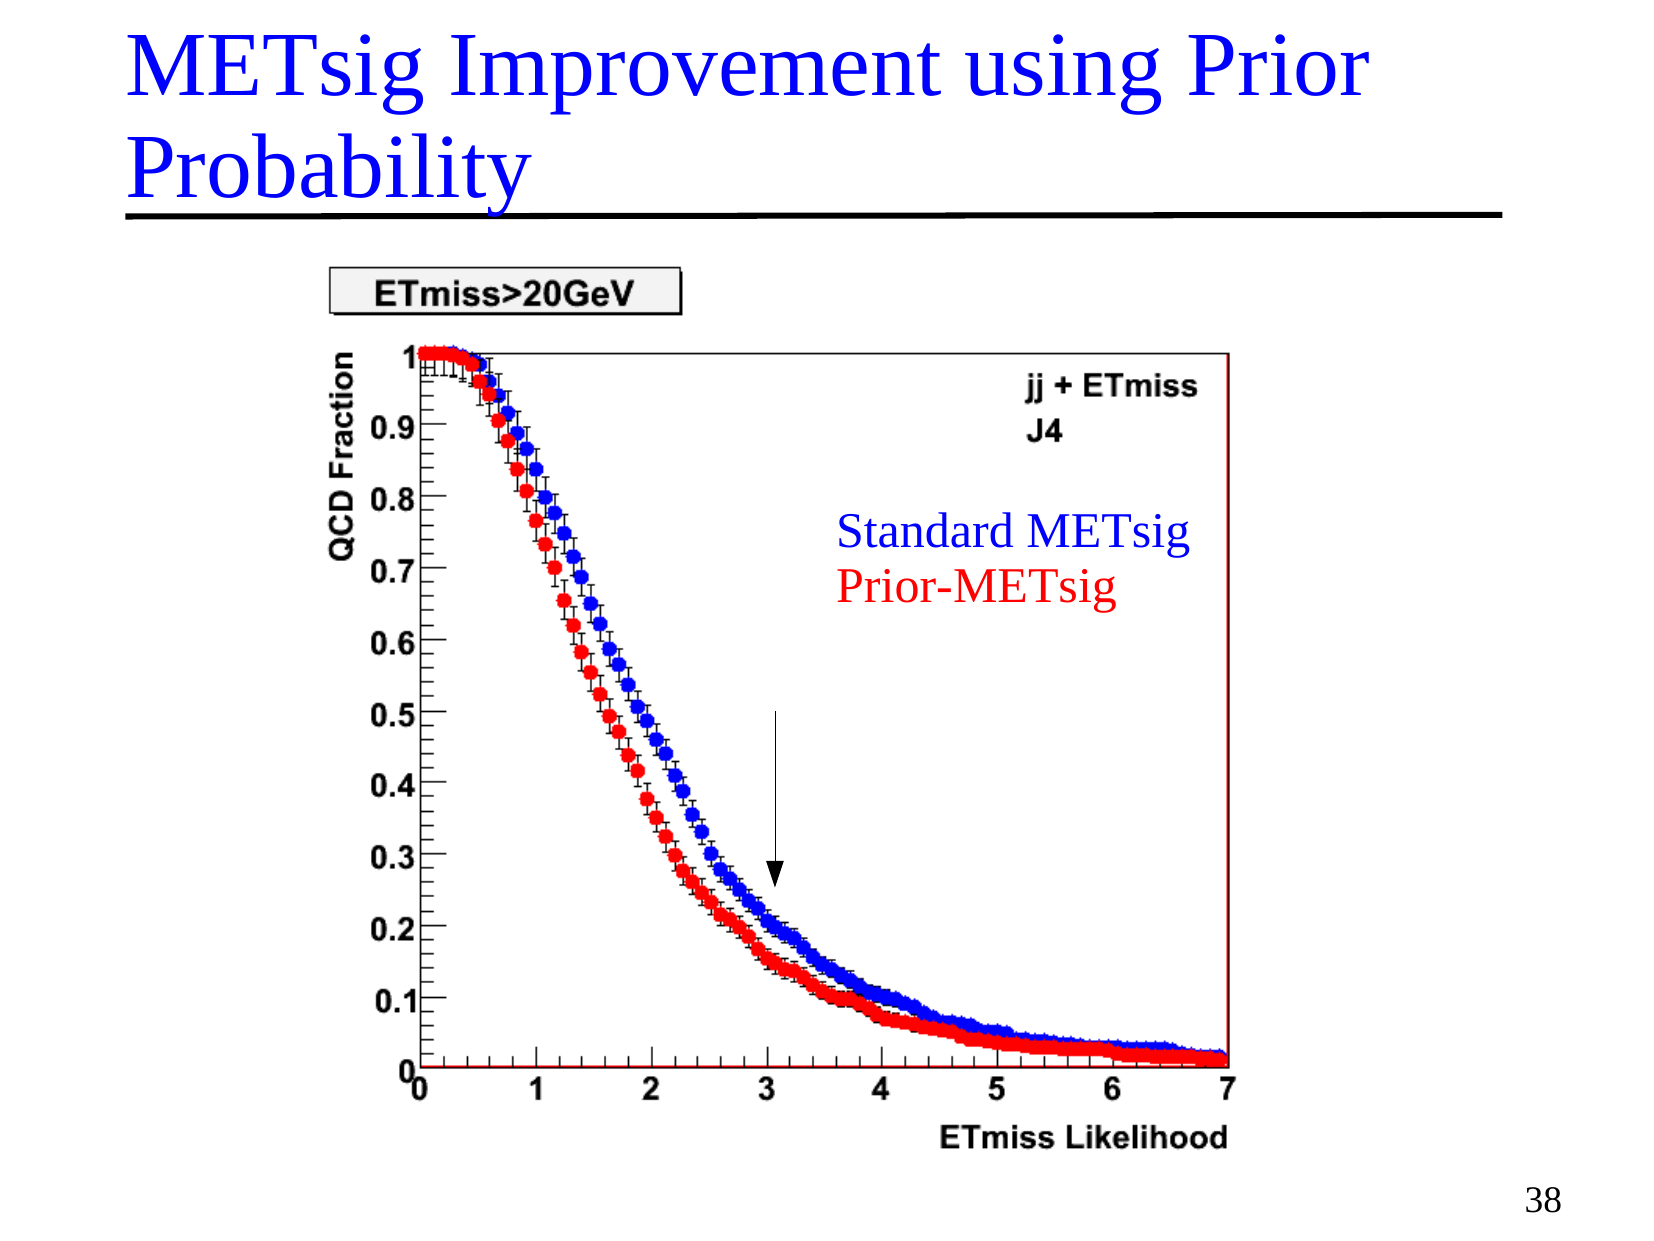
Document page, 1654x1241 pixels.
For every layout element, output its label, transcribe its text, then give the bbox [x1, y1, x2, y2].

picture [320, 264, 1330, 1158]
text_box Standard METsig Prior-METsig [835, 503, 1184, 614]
text_box METsig Improvement using Prior Probability [125, 13, 1426, 218]
